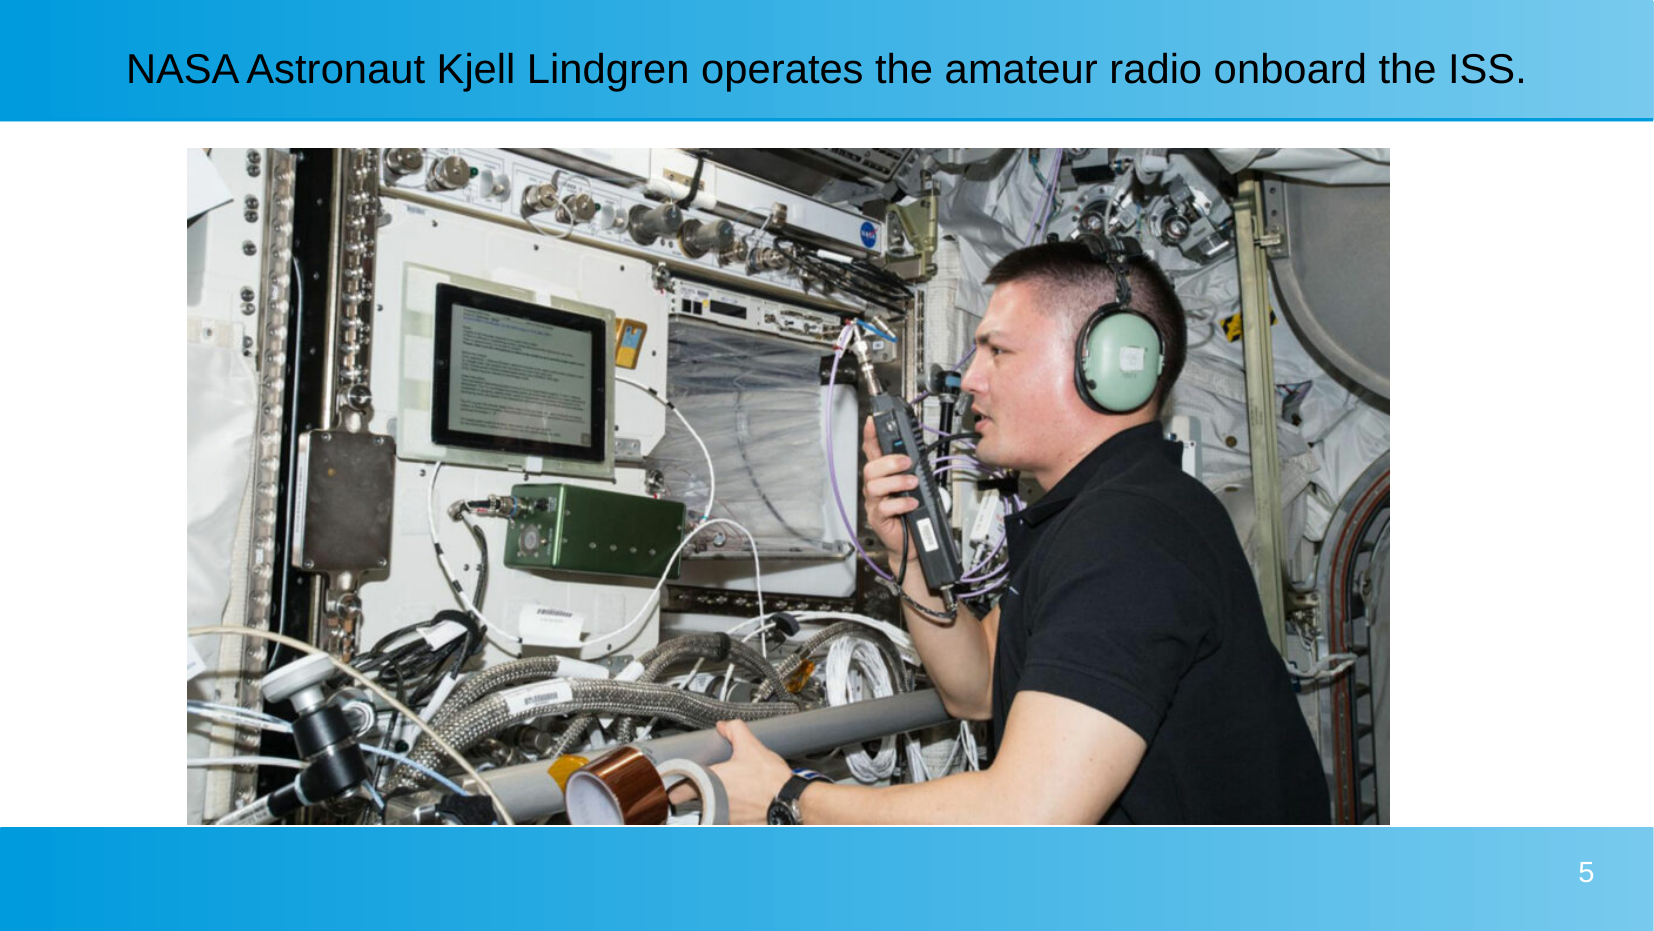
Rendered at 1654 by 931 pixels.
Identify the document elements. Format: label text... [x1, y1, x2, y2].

picture [187, 148, 1390, 826]
title NASA Astronaut Kjell Lindgren operates the amateur radio onboard the ISS. [59, 29, 1595, 108]
